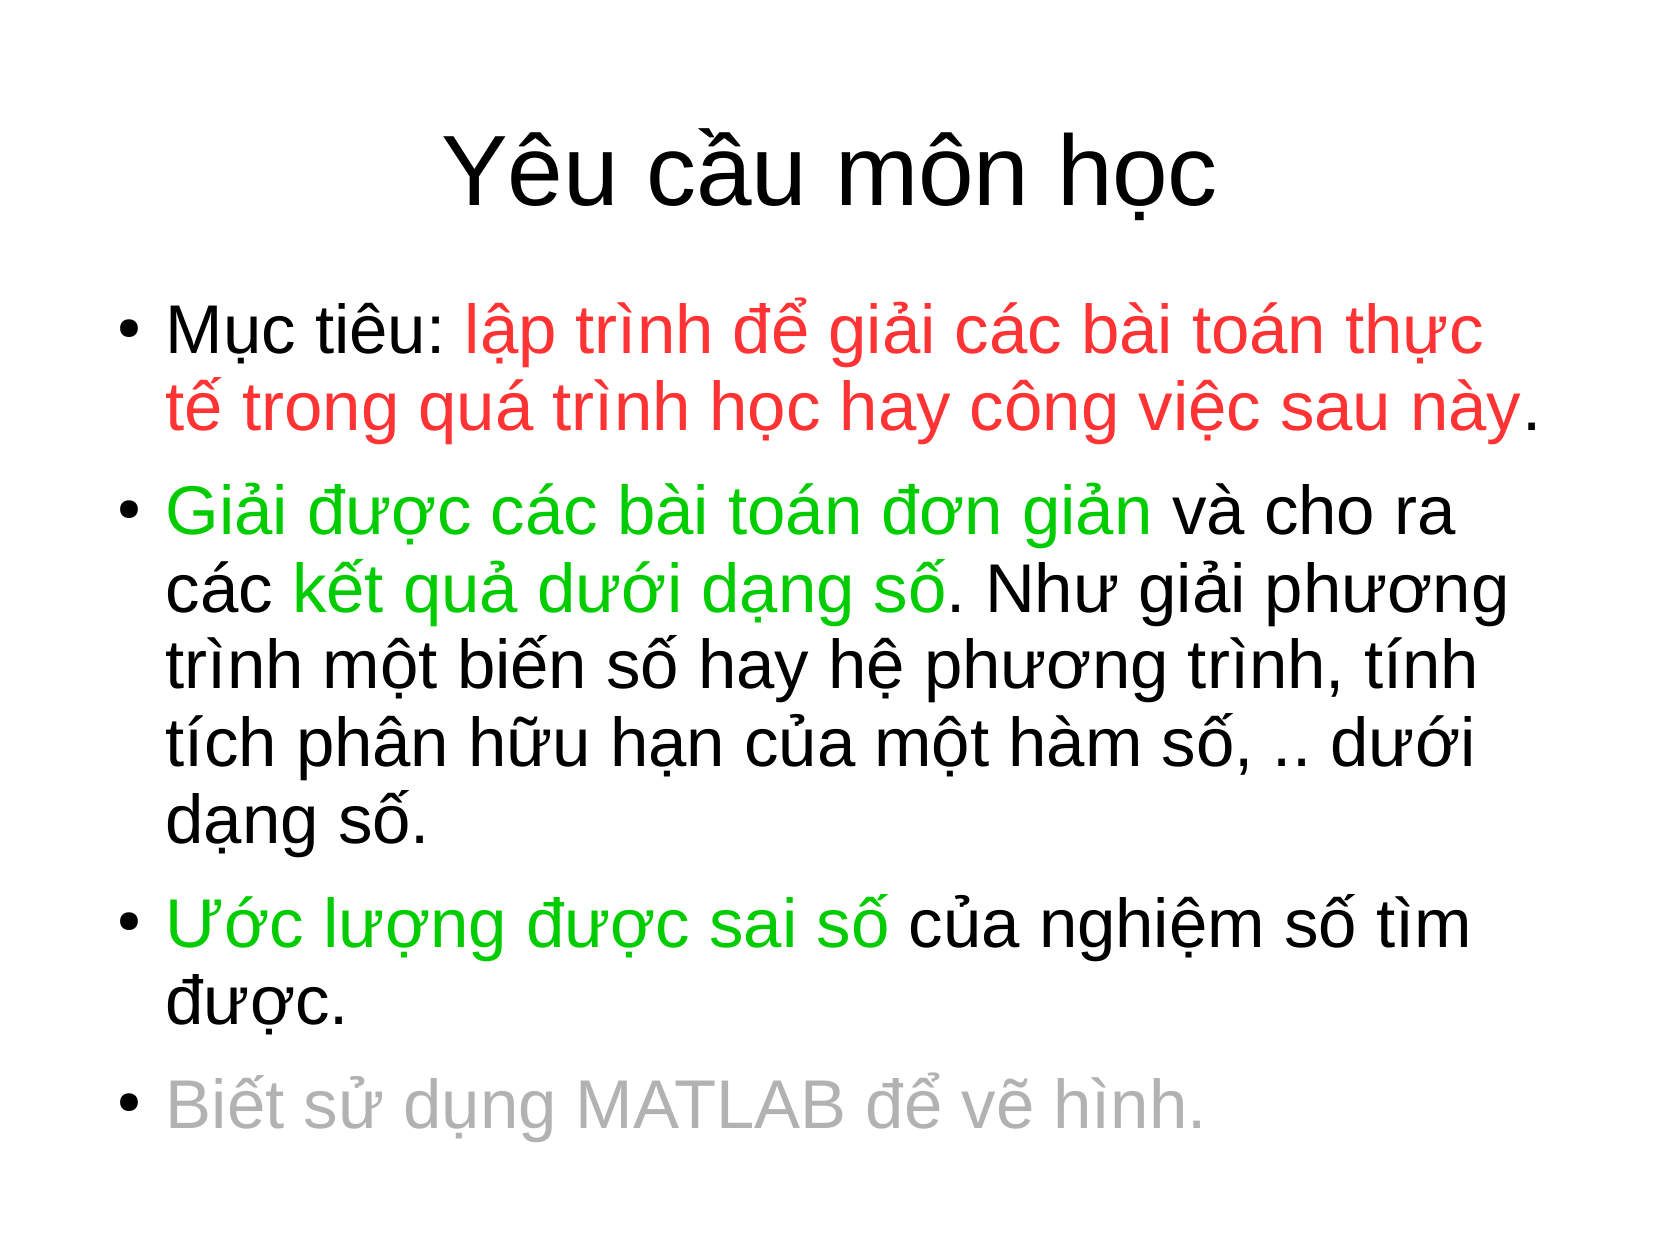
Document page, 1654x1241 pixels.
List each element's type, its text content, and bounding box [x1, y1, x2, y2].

text_box Mục tiêu: lập trình để giải các bài toán thực tế trong quá trình học hay công việc sau này. Giải được các bài toán đơn giản và cho ra các kết quả dưới dạng số. Như giải phương trình một biến số hay hệ phương trình, tính tích phân hữu hạn của một hàm số, .. dưới dạng số. Ước lượng được sai số của nghiệm số tìm được. Biết sử dụng MATLAB để vẽ hình. [85, 283, 1574, 1170]
text_box Yêu cầu môn học [85, 75, 1574, 268]
